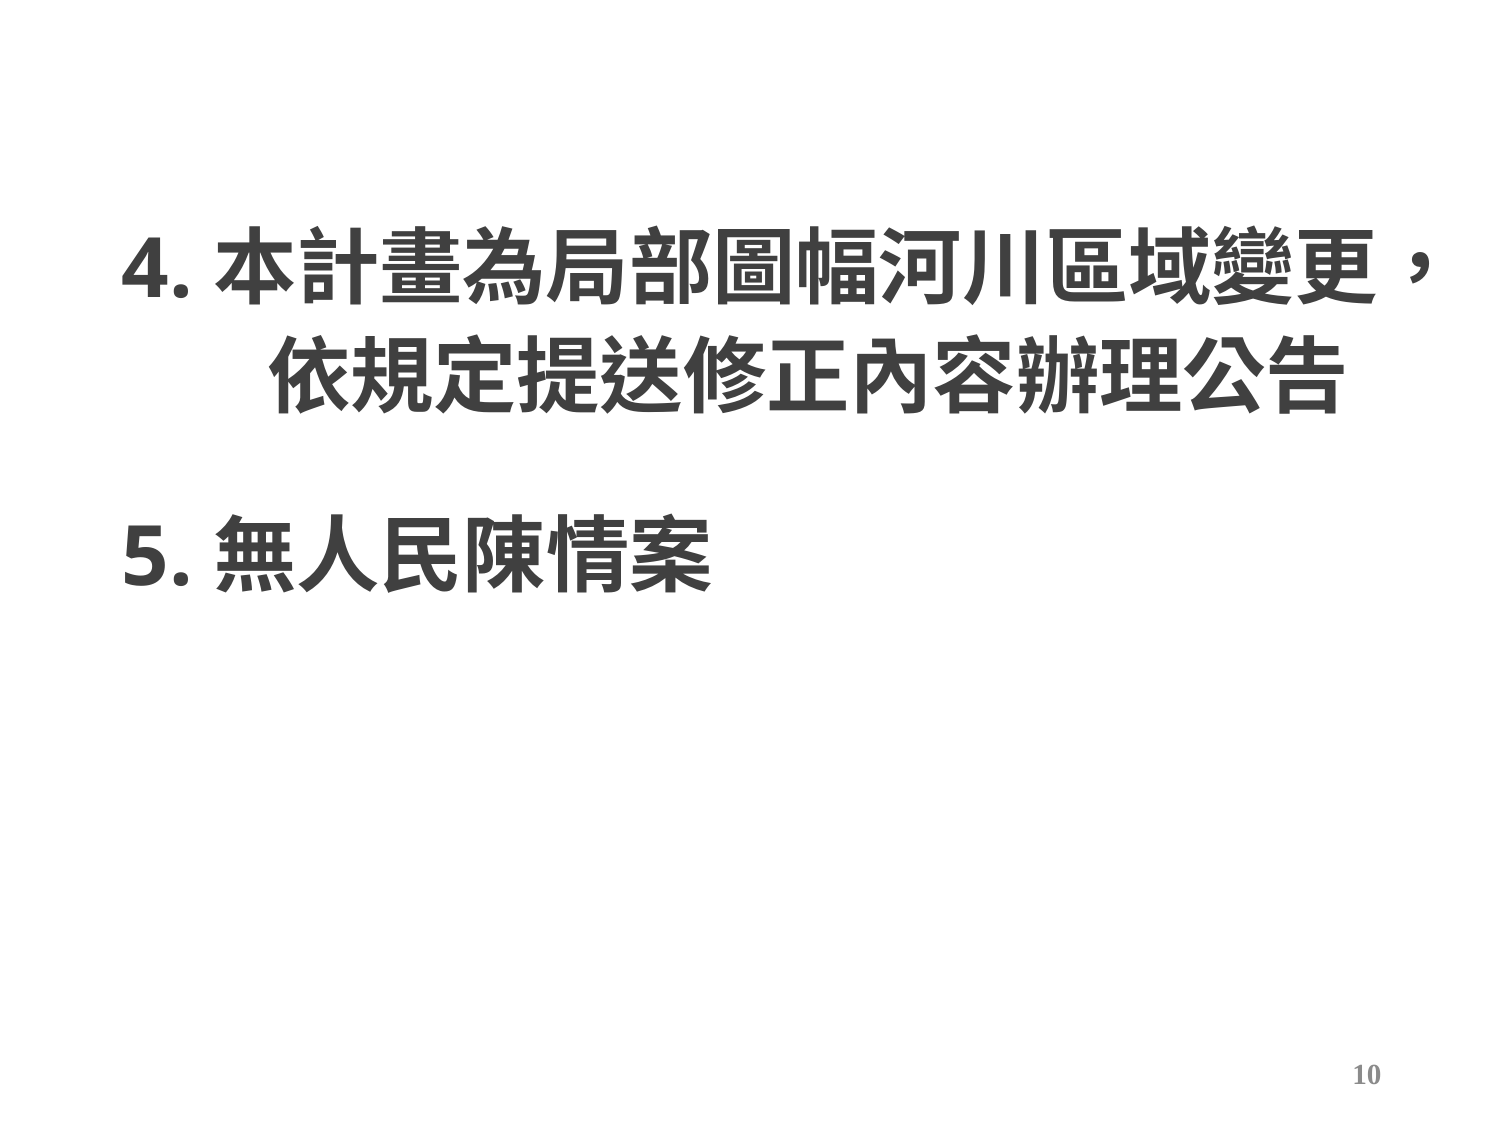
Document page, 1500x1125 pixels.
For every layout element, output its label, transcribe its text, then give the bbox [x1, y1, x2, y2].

list 4.本計畫為局部圖幅河川區域變更， 依規定提送修正內容辦理公告 5.無人民陳情案 [106, 223, 1430, 938]
